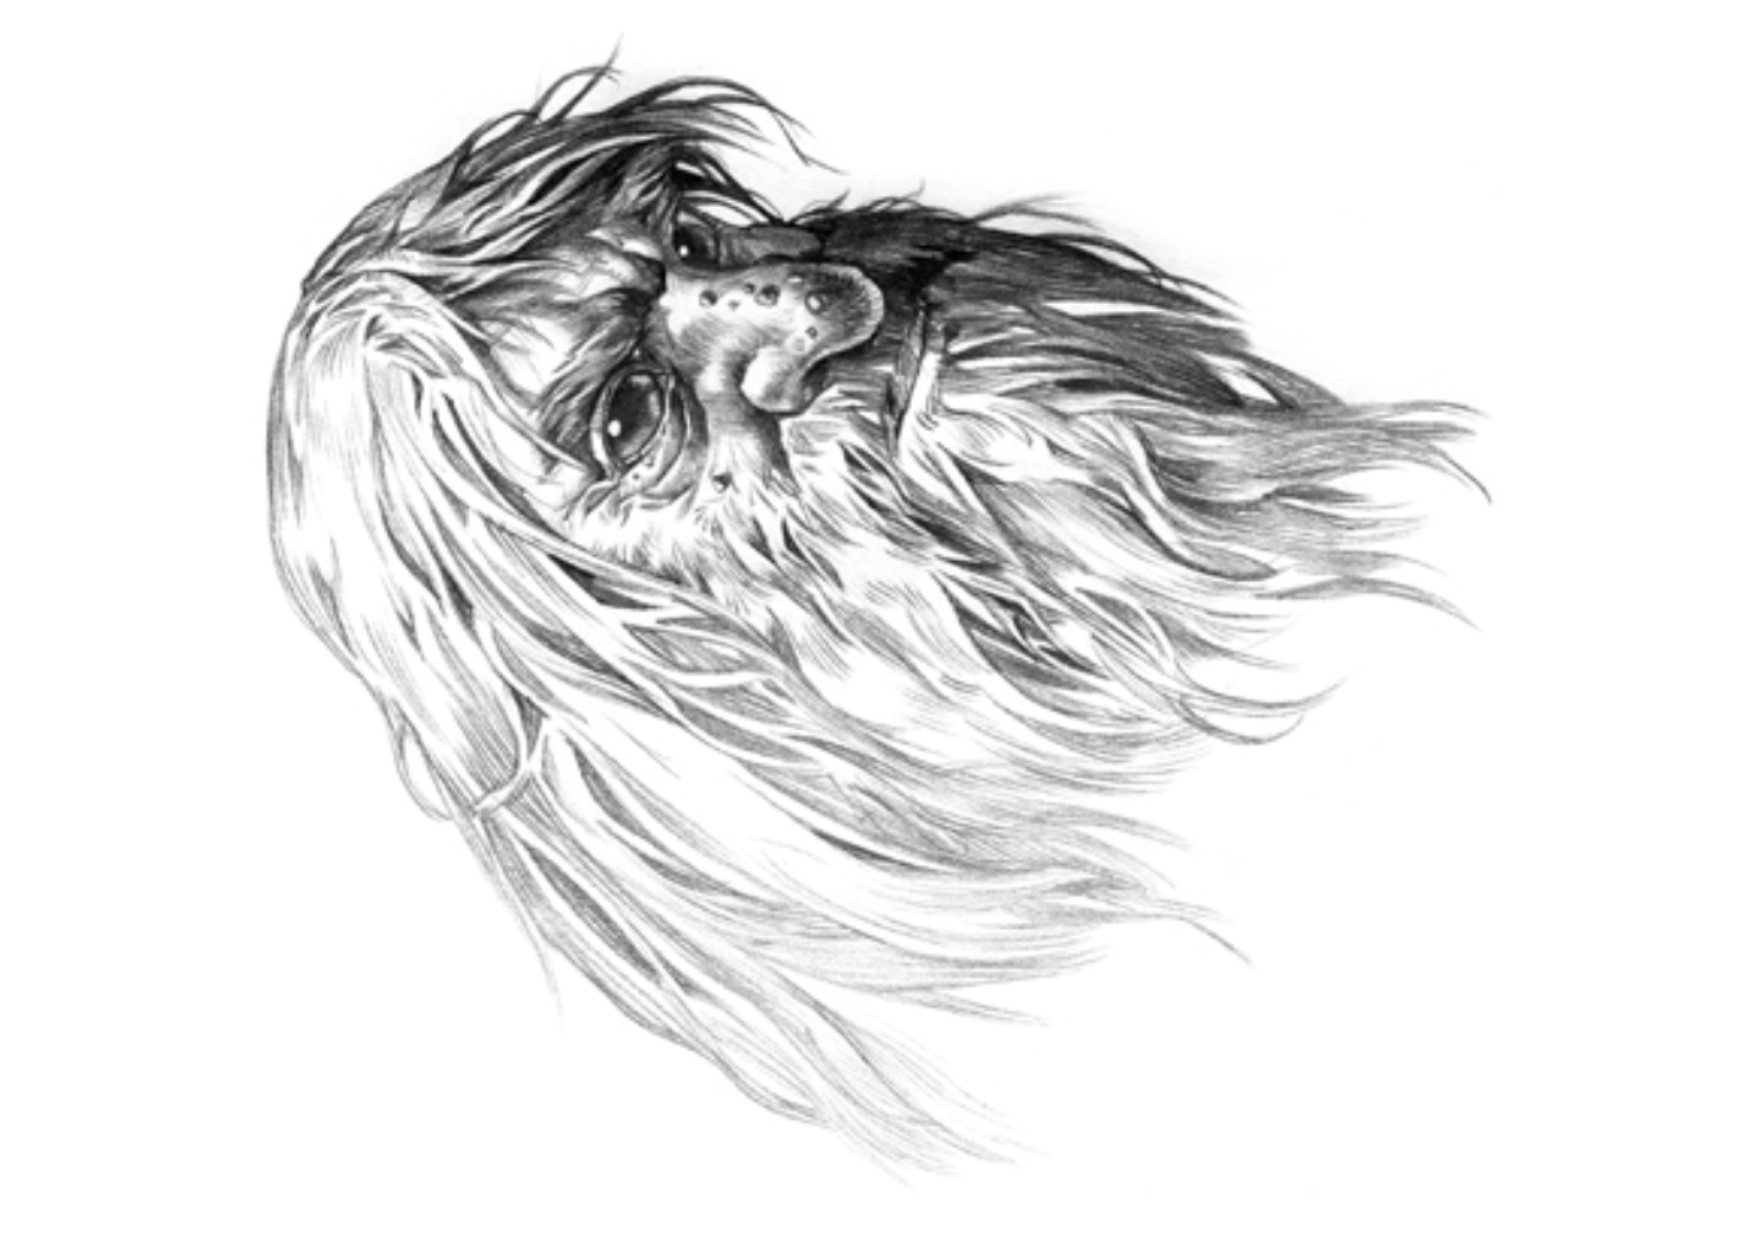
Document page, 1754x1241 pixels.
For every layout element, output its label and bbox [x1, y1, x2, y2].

picture [245, 27, 1509, 1213]
